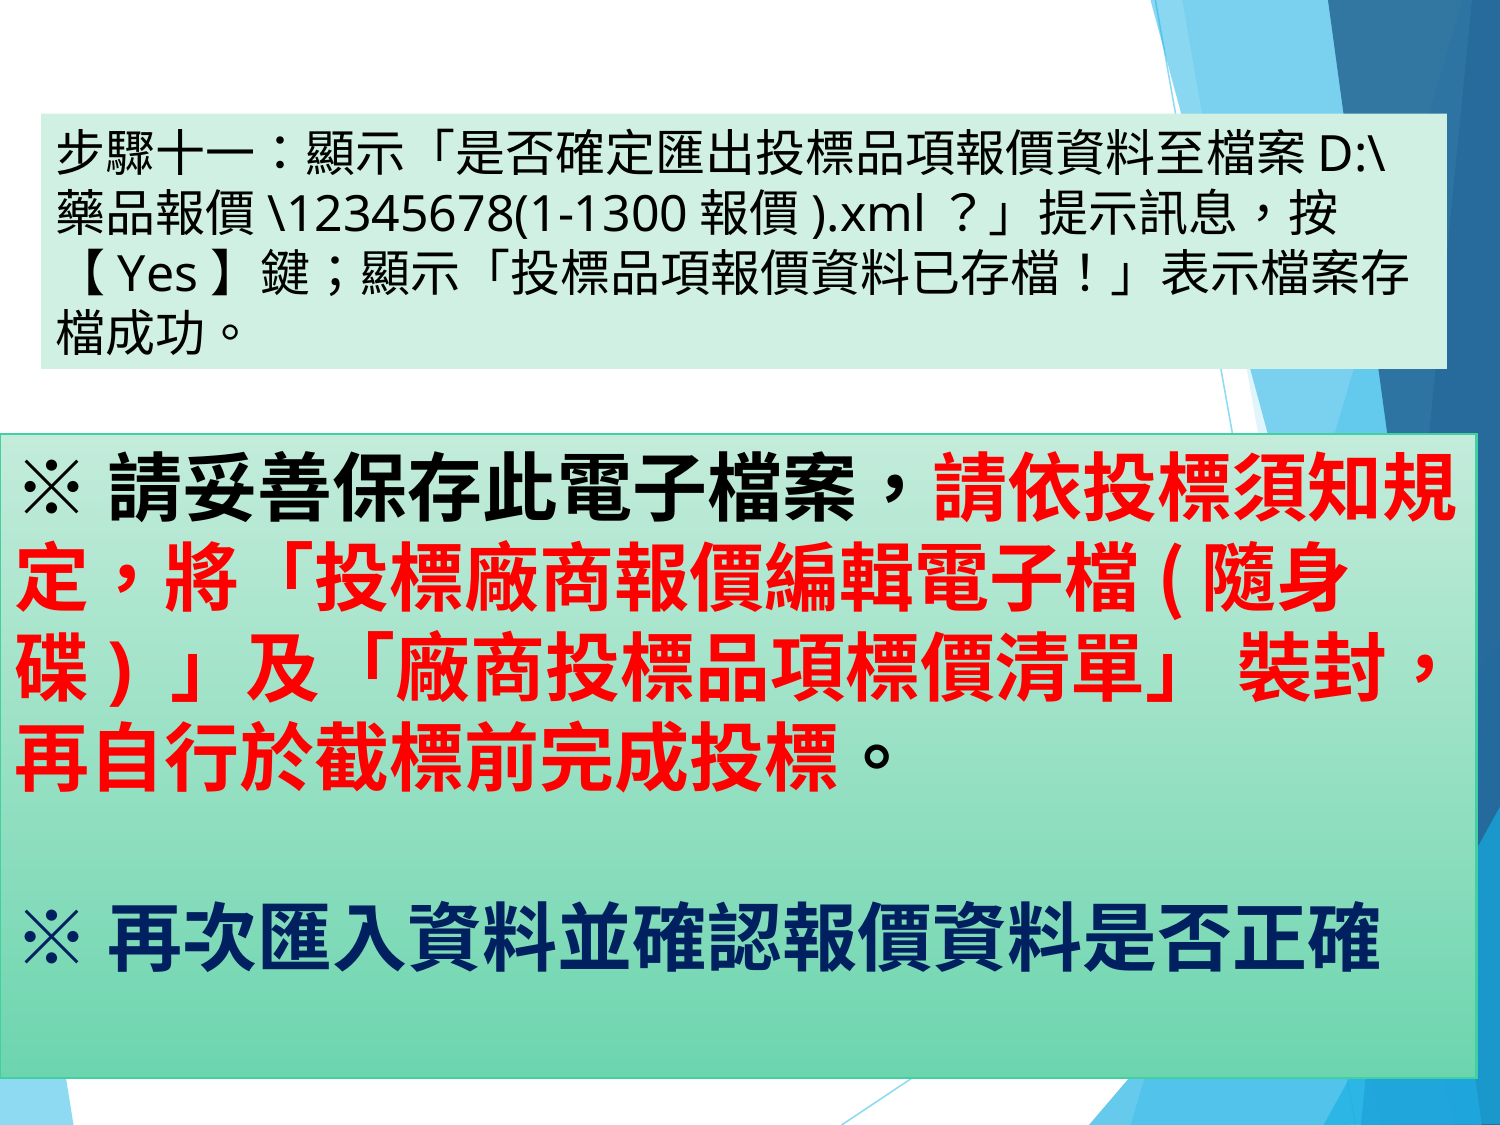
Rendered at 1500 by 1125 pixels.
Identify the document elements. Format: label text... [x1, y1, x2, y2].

text_box 步驟十一：顯示「是否確定匯出投標品項報價資料至檔案D:\藥品報價\12345678(1-1300報價).xml？」提示訊息，按【Yes】鍵；顯示「投標品項報價資料已存檔！」表示檔案存檔成功。 [41, 113, 1447, 369]
text_box ※請妥善保存此電子檔案，請依投標須知規定，將「投標廠商報價編輯電子檔(隨身碟) 」及「廠商投標品項標價清單」 裝封，再自行於截標前完成投標。 ※再次匯入資料並確認報價資料是否正確 [0, 433, 1477, 1078]
